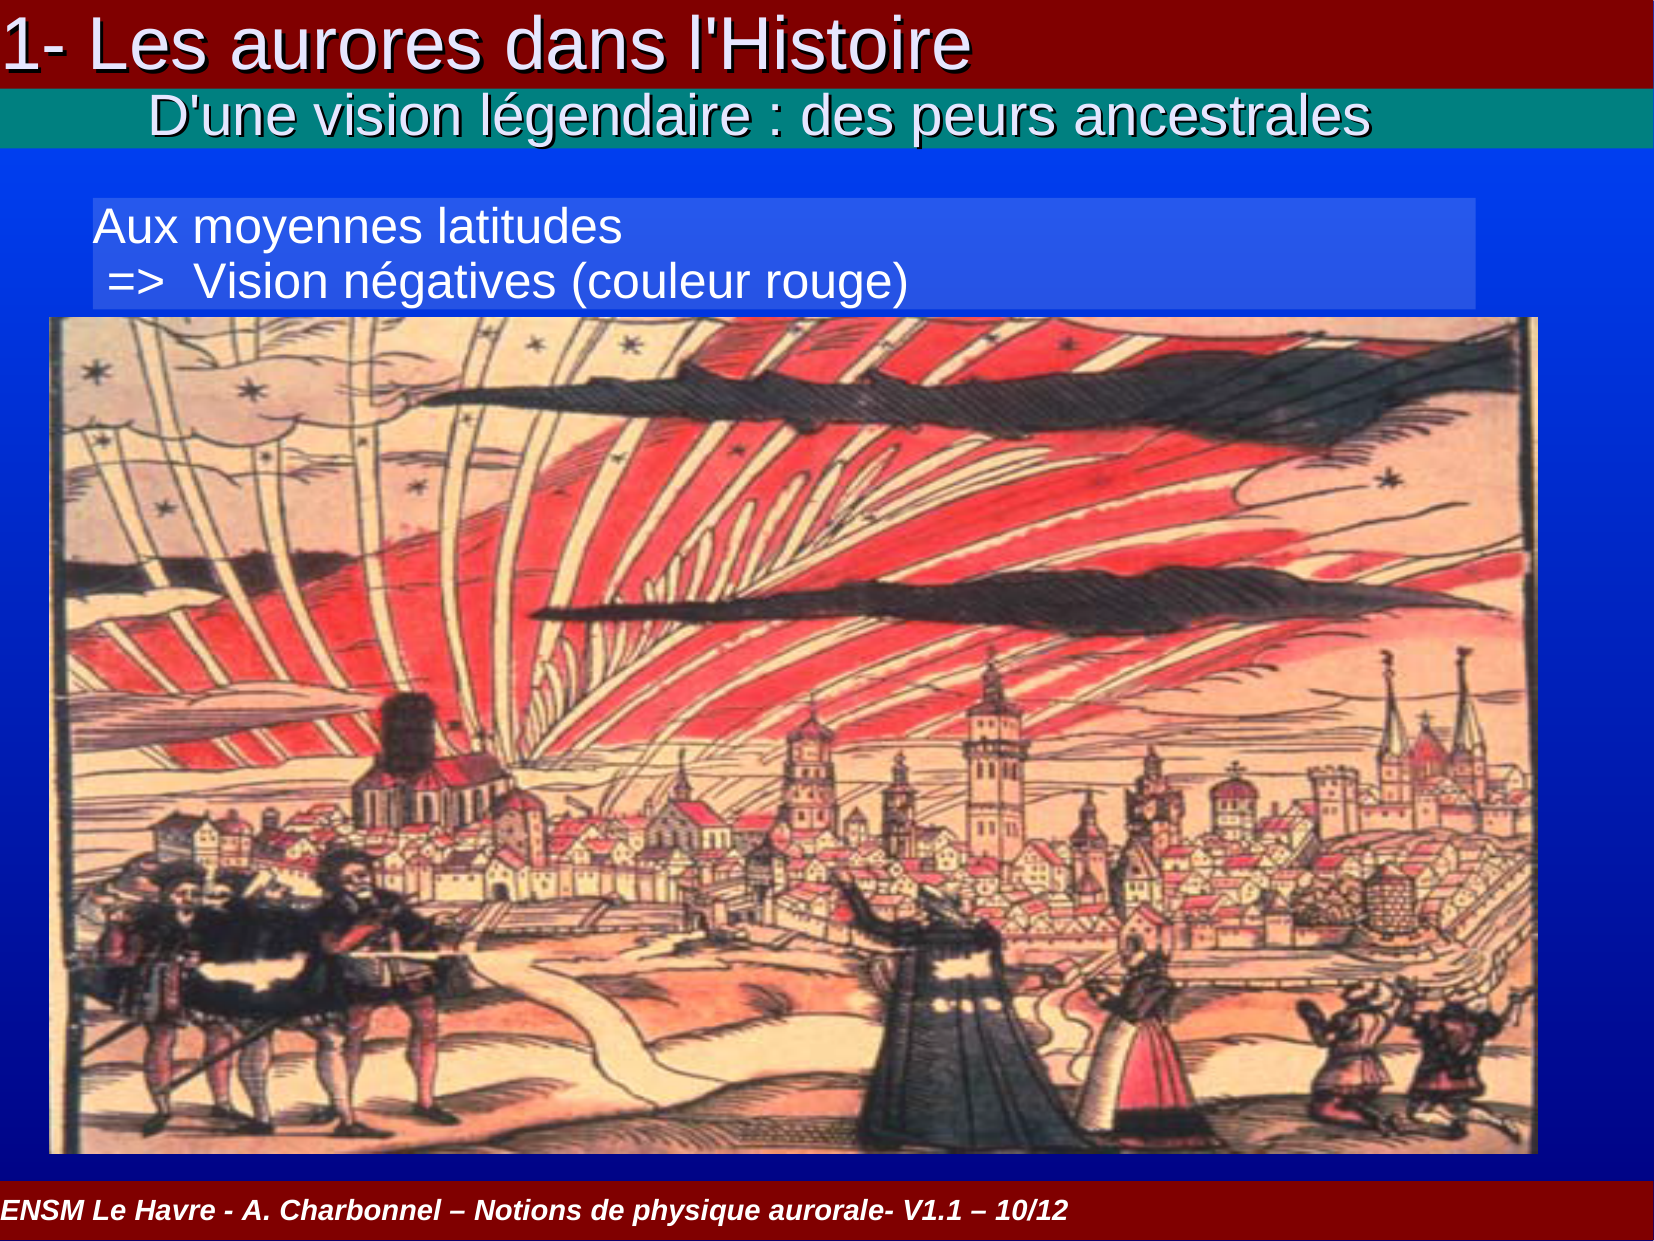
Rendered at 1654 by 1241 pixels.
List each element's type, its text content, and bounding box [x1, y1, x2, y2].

picture [49, 317, 1538, 1154]
title 1- Les aurores dans l'Histoire [0, 0, 1654, 89]
text_box Aux moyennes latitudes => Vision négatives (couleur rouge) [92, 197, 1476, 310]
title D'une vision légendaire : des peurs ancestrales [0, 89, 1654, 149]
text_box ENSM Le Havre - A. Charbonnel – Notions de physique aurorale- V1.1 – 10/12 [0, 1181, 1654, 1241]
